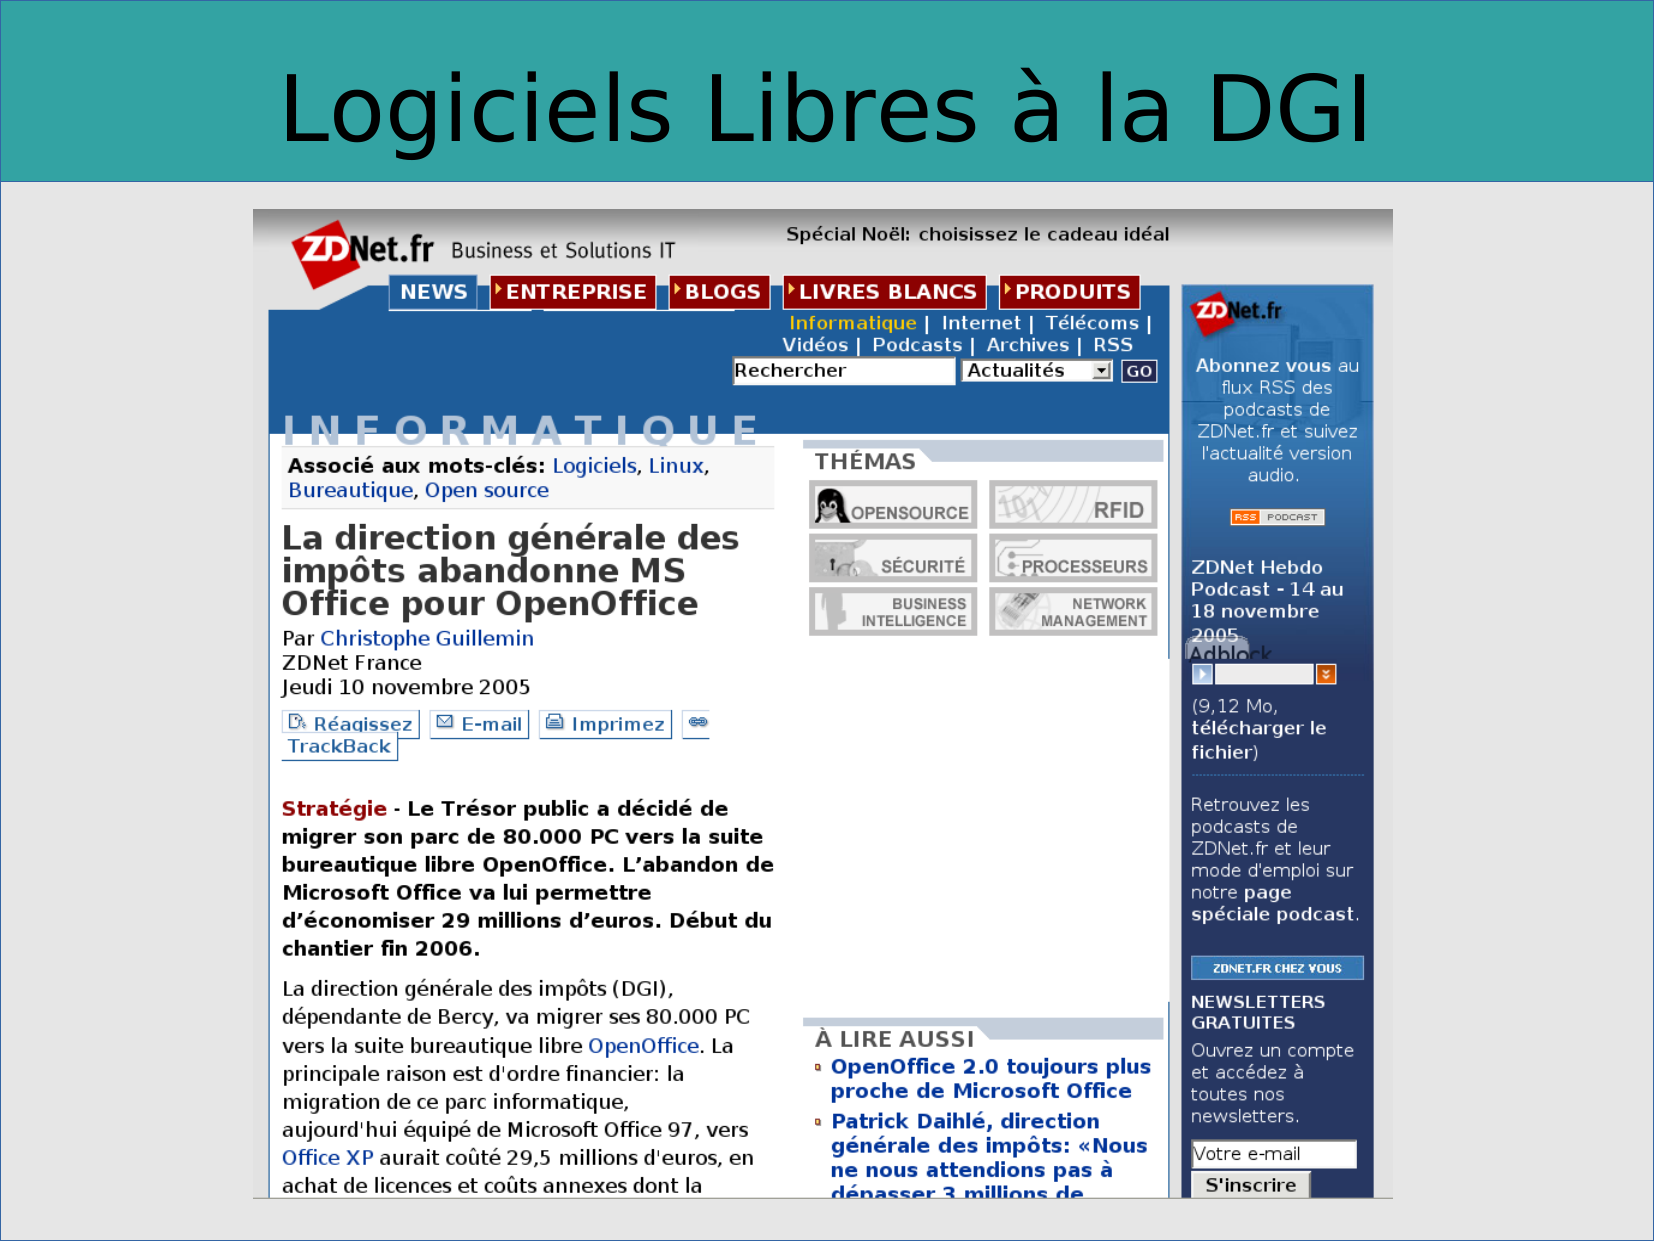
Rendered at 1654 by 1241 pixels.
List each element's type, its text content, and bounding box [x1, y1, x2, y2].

title Logiciels Libres à la DGI [82, 49, 1571, 170]
picture [253, 209, 1393, 1199]
